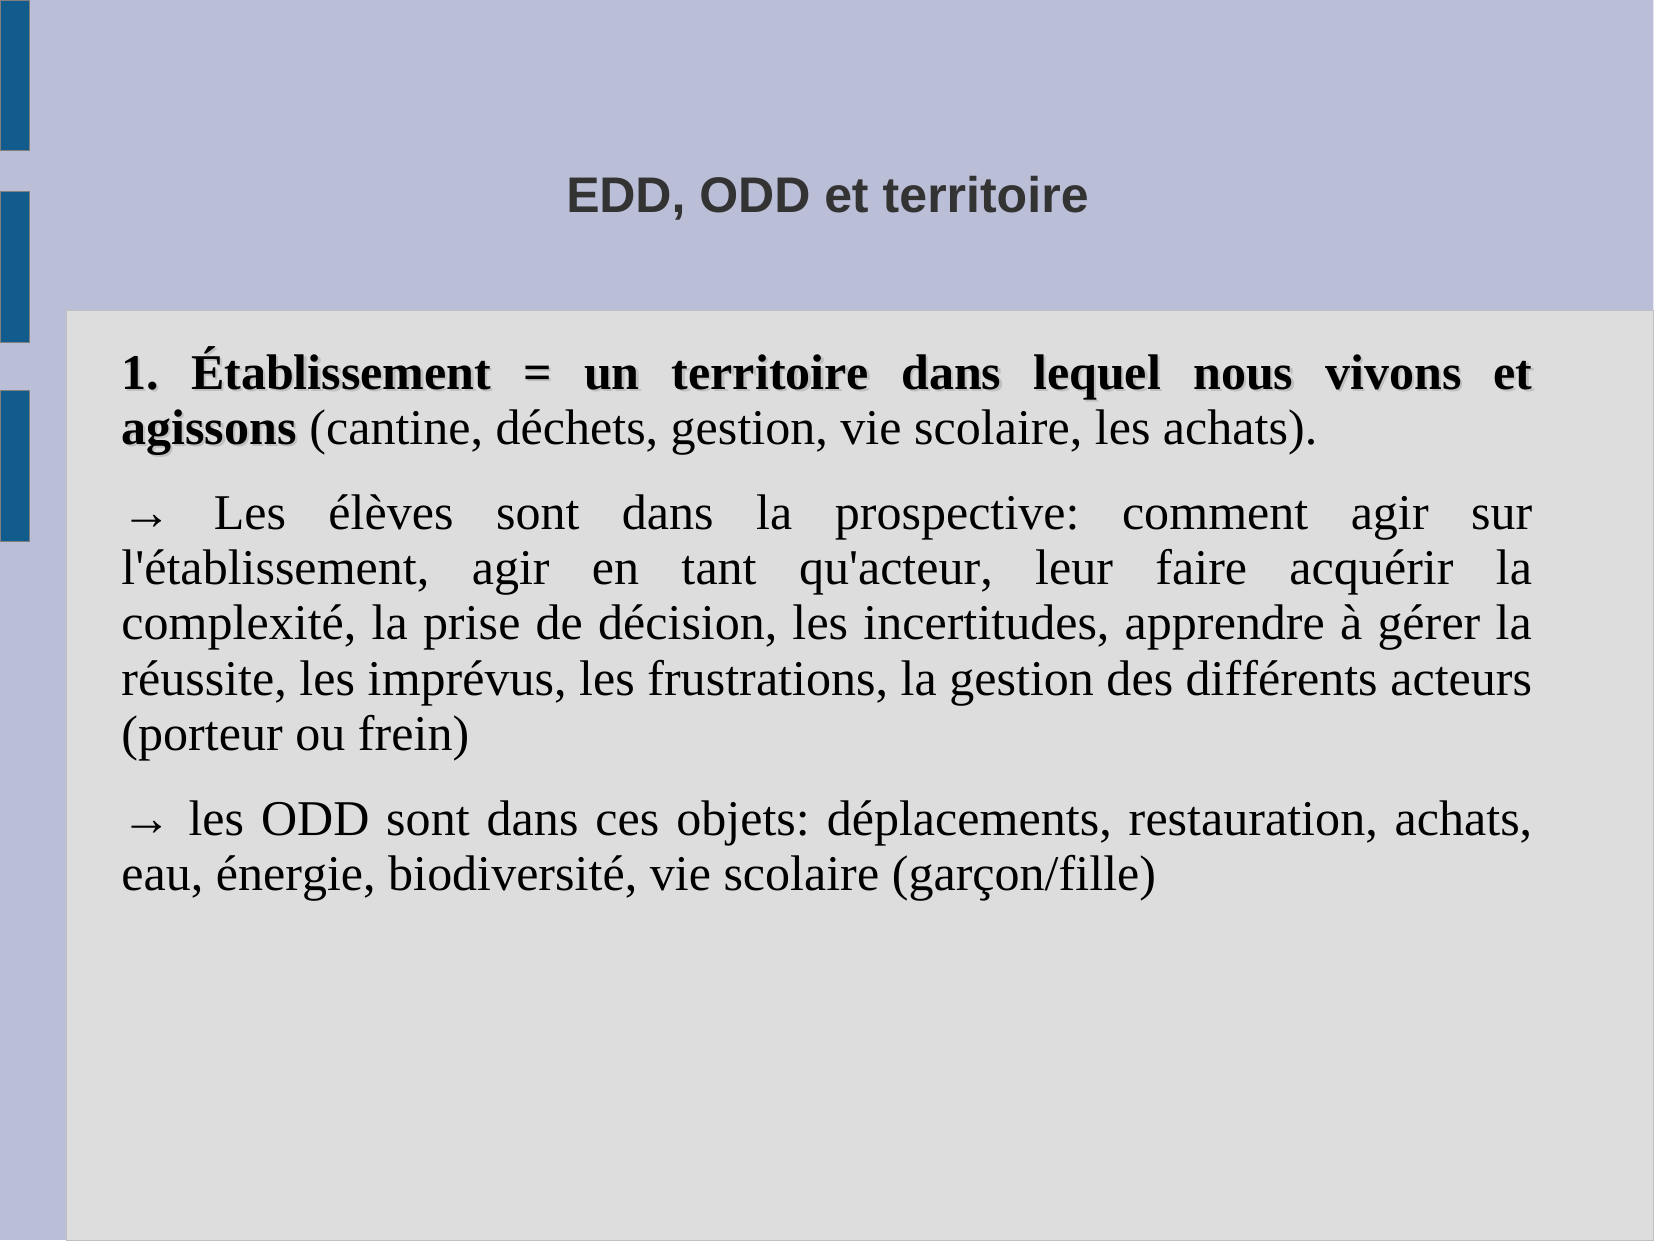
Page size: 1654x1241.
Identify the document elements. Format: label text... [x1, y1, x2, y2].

list 1. Établissement = un territoire dans lequel nous vivons et agissons (cantine, déchets, gestion, vie scolaire, les achats). → Les élèves sont dans la prospective: comment agir sur l'établissement, agir en tant qu'acteur, leur faire acquérir la complexité, la prise de décision, les incertitudes, apprendre à gérer la réussite, les imprévus, les frustrations, la gestion des différents acteurs (porteur ou frein) → les ODD sont dans ces objets: déplacements, restauration, achats, eau, énergie, biodiversité, vie scolaire (garçon/fille) [121, 344, 1534, 1127]
title EDD, ODD et territoire [121, 91, 1534, 299]
